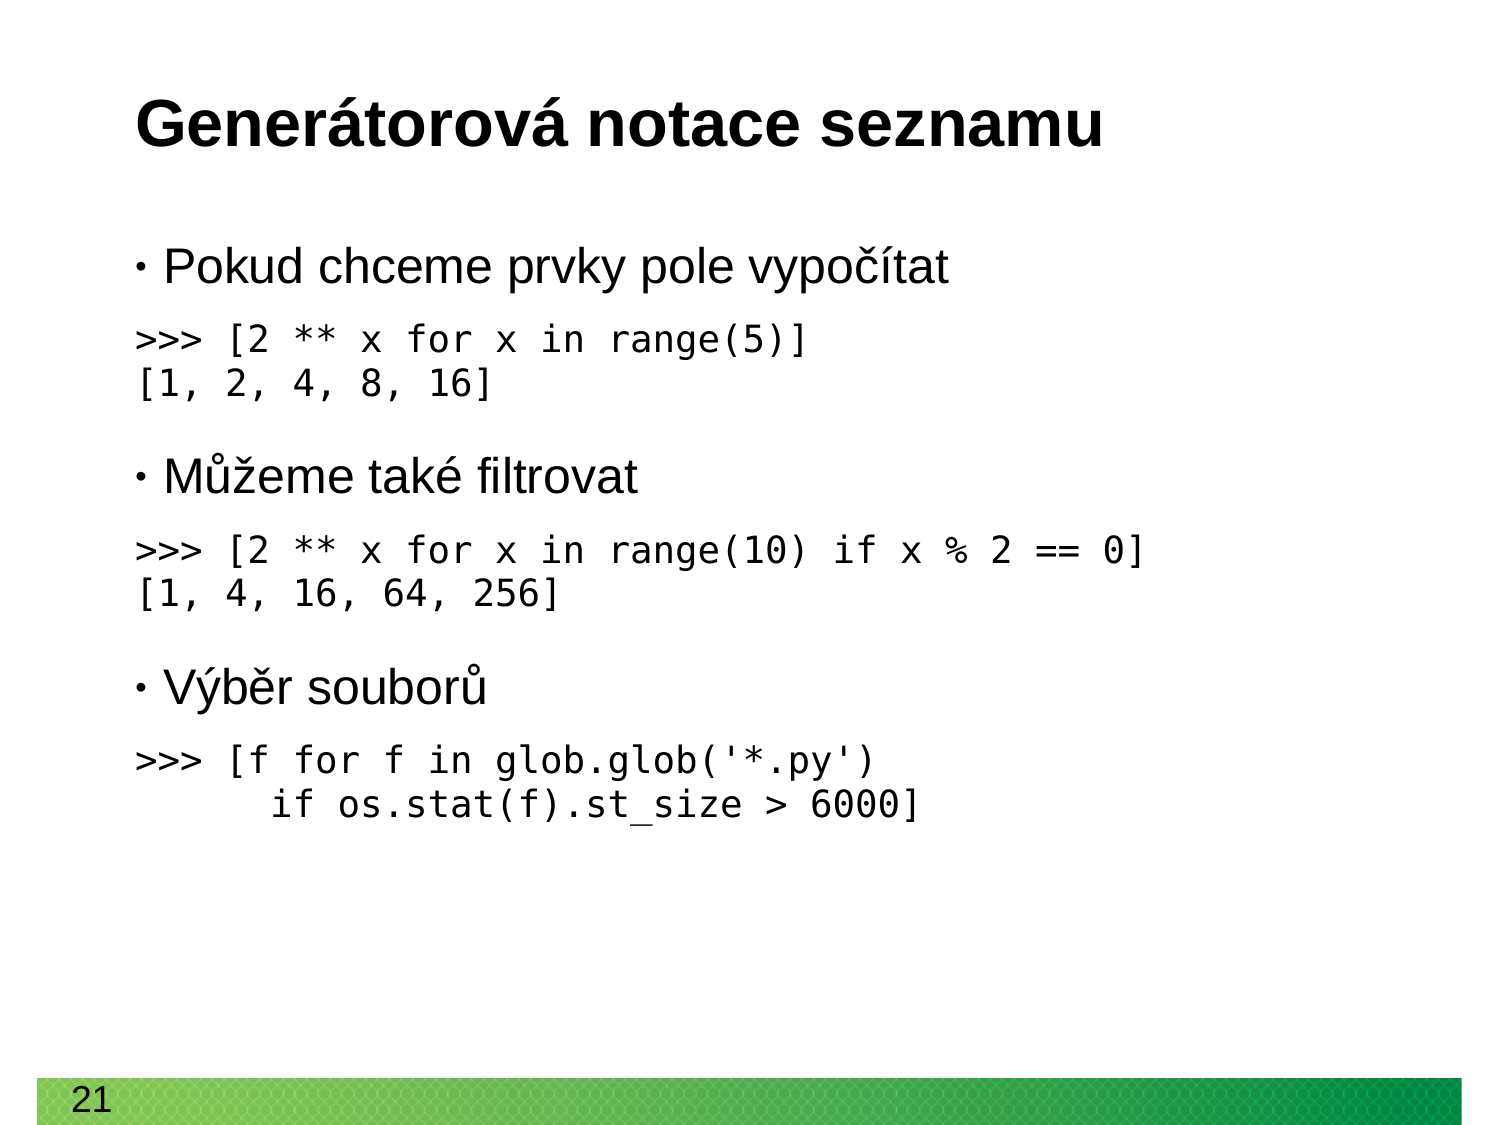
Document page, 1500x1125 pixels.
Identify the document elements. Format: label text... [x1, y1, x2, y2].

list Pokud chceme prvky pole vypočítat >>> [2 ** x for x in range(5)] [1, 2, 4, 8, 16] Můžeme také filtrovat >>> [2 ** x for x in range(10) if x % 2 == 0] [1, 4, 16, 64, 256] Výběr souborů >>> [f for f in glob.glob('*.py') if os.stat(f).st_size > 6000] [135, 238, 1372, 892]
title Generátorová notace seznamu [135, 41, 1372, 204]
picture [36, 1078, 1462, 1125]
